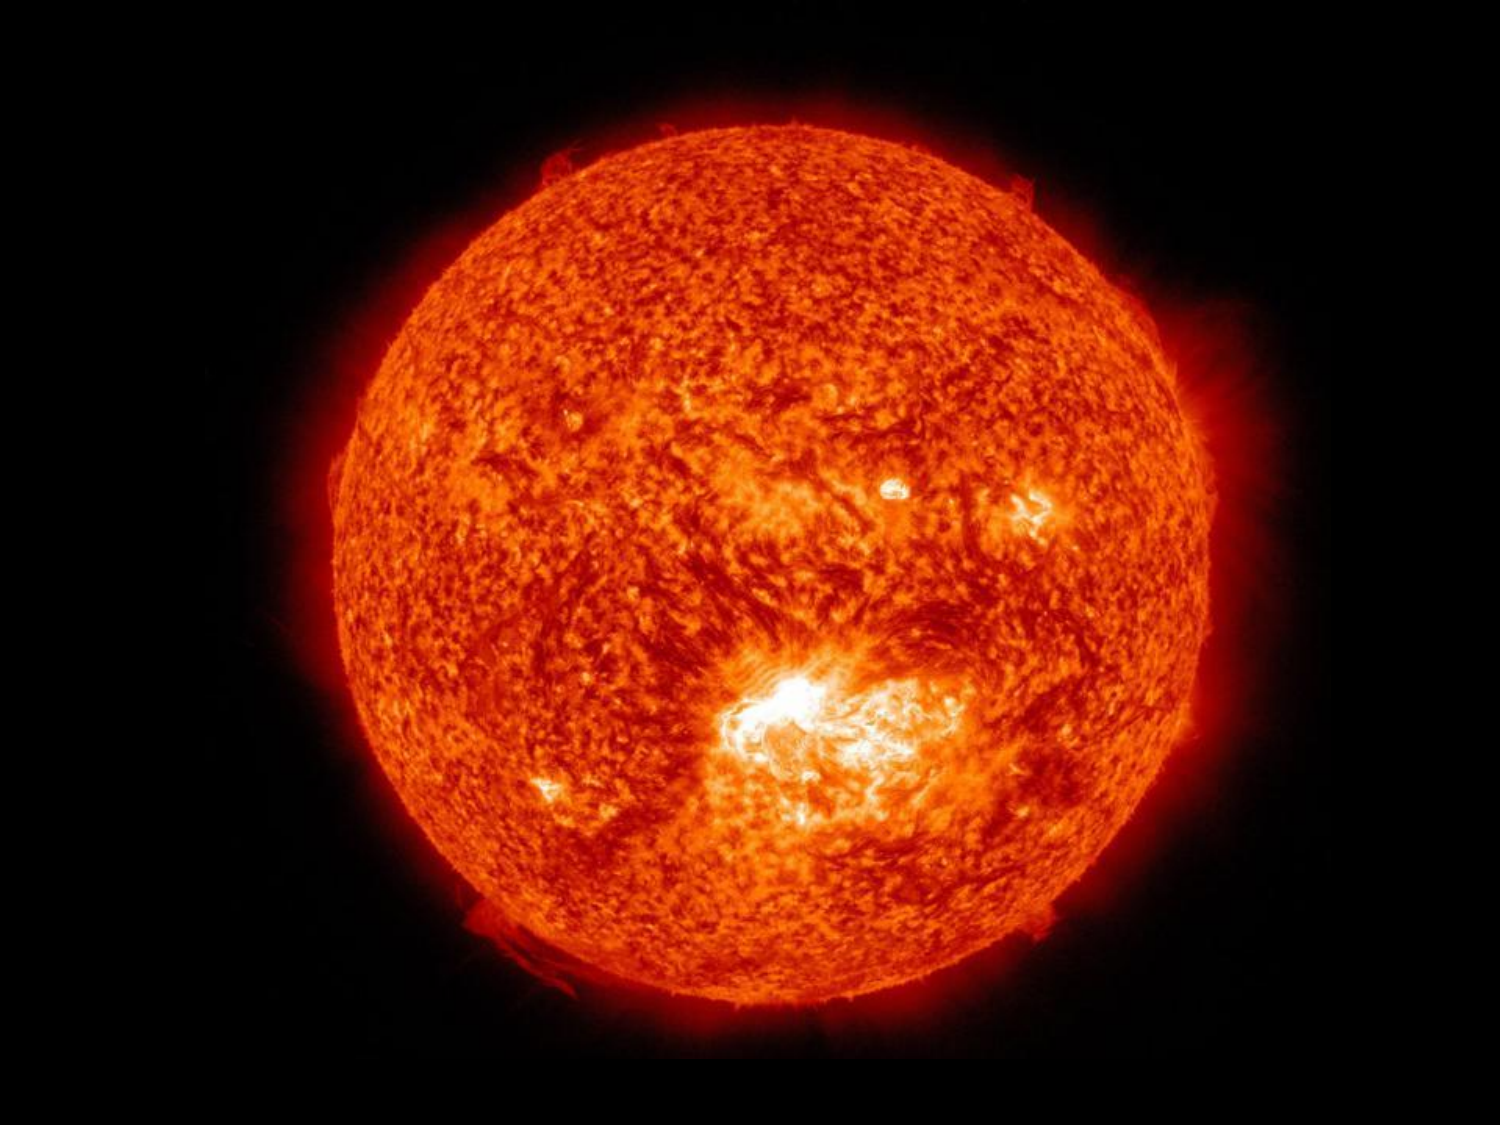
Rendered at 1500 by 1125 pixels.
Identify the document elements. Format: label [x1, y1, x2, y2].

picture [205, 0, 1331, 1059]
